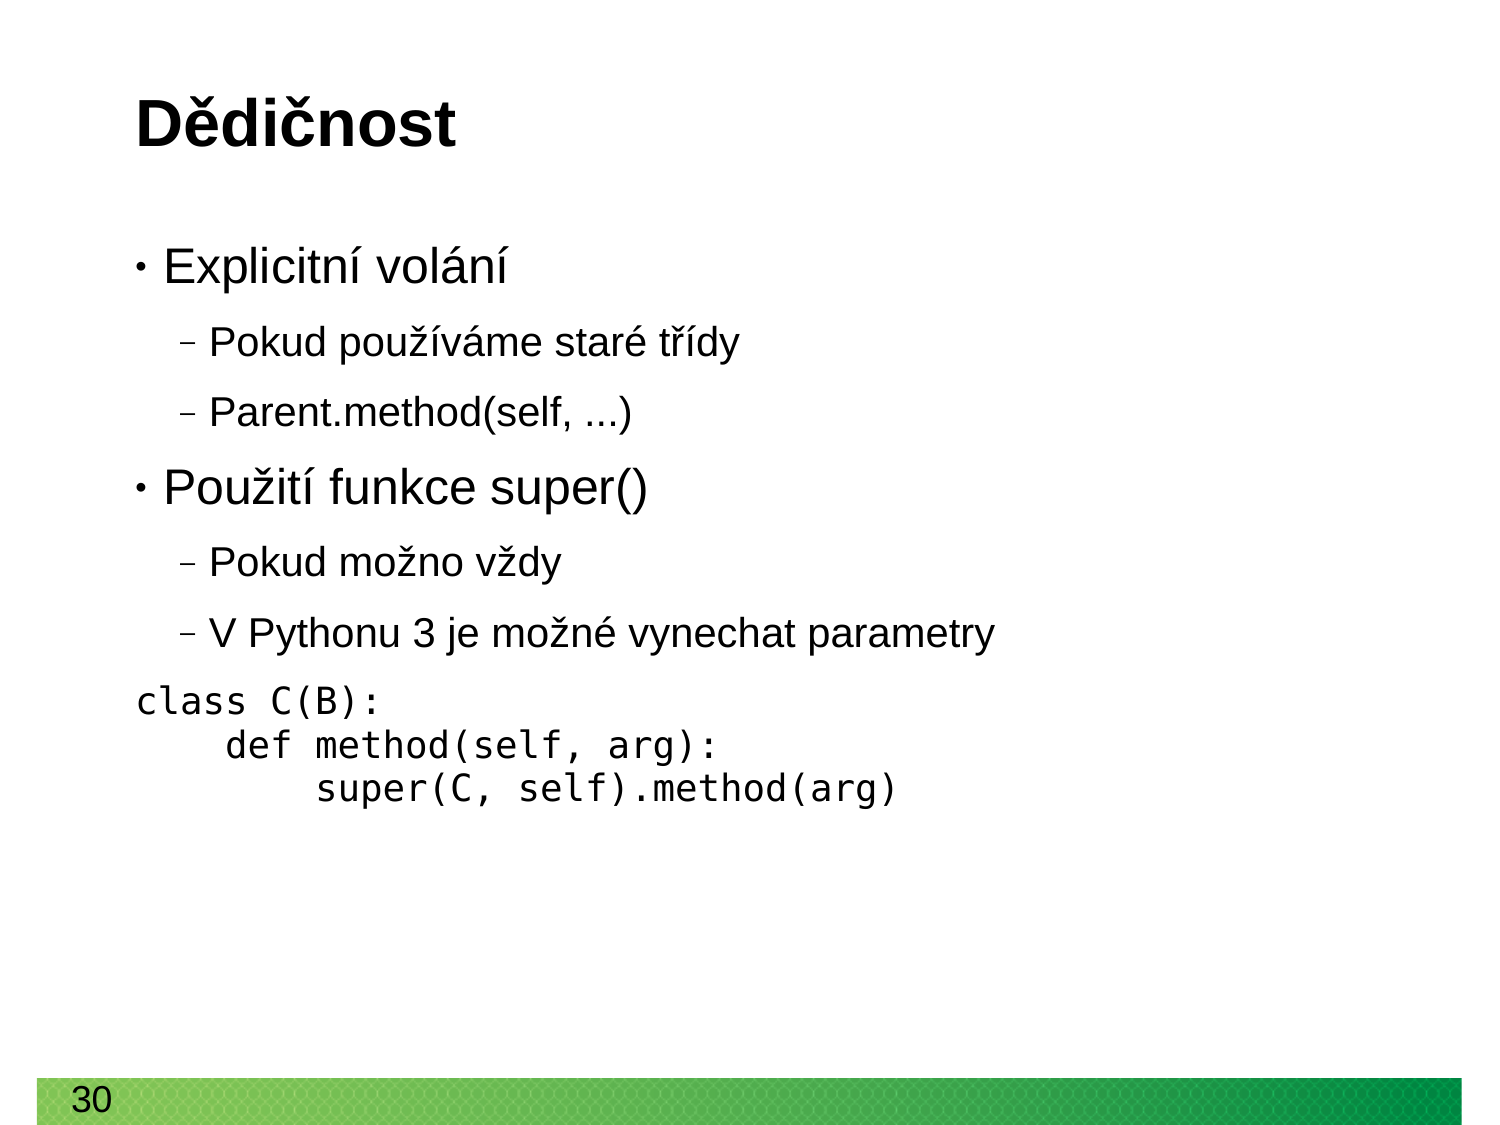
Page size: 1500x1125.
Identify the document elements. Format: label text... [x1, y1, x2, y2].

list Explicitní volání Pokud používáme staré třídy Parent.method(self, ...) Použití funkce super() Pokud možno vždy V Pythonu 3 je možné vynechat parametry class C(B): def method(self, arg): super(C, self).method(arg) [135, 238, 1372, 892]
title Dědičnost [135, 41, 1372, 204]
picture [36, 1078, 1462, 1125]
